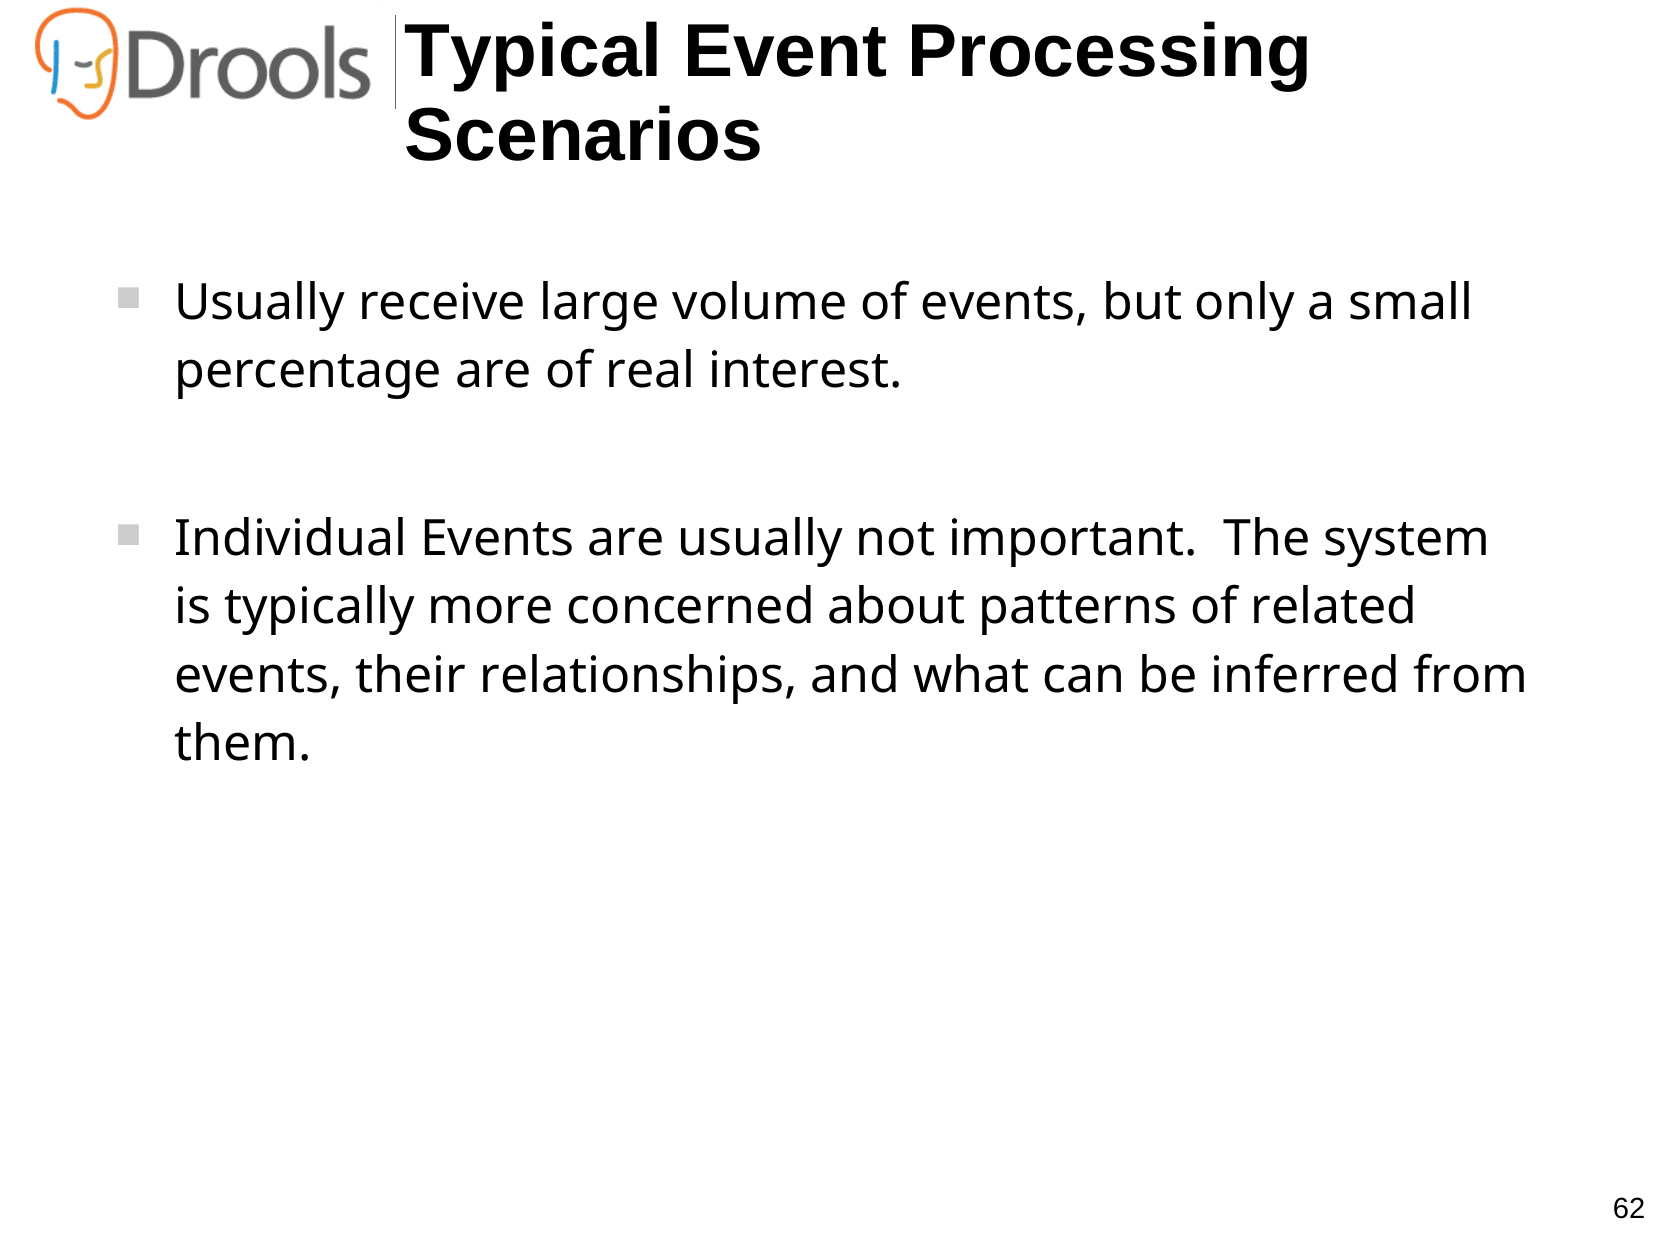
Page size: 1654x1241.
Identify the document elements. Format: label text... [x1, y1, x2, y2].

picture [29, 0, 384, 126]
list Usually receive large volume of events, but only a small percentage are of real interest. Individual Events are usually not important. The system is typically more concerned about patterns of related events, their relationships, and what can be inferred from them. [118, 265, 1531, 1033]
title Typical Event Processing Scenarios [389, 1, 1556, 269]
